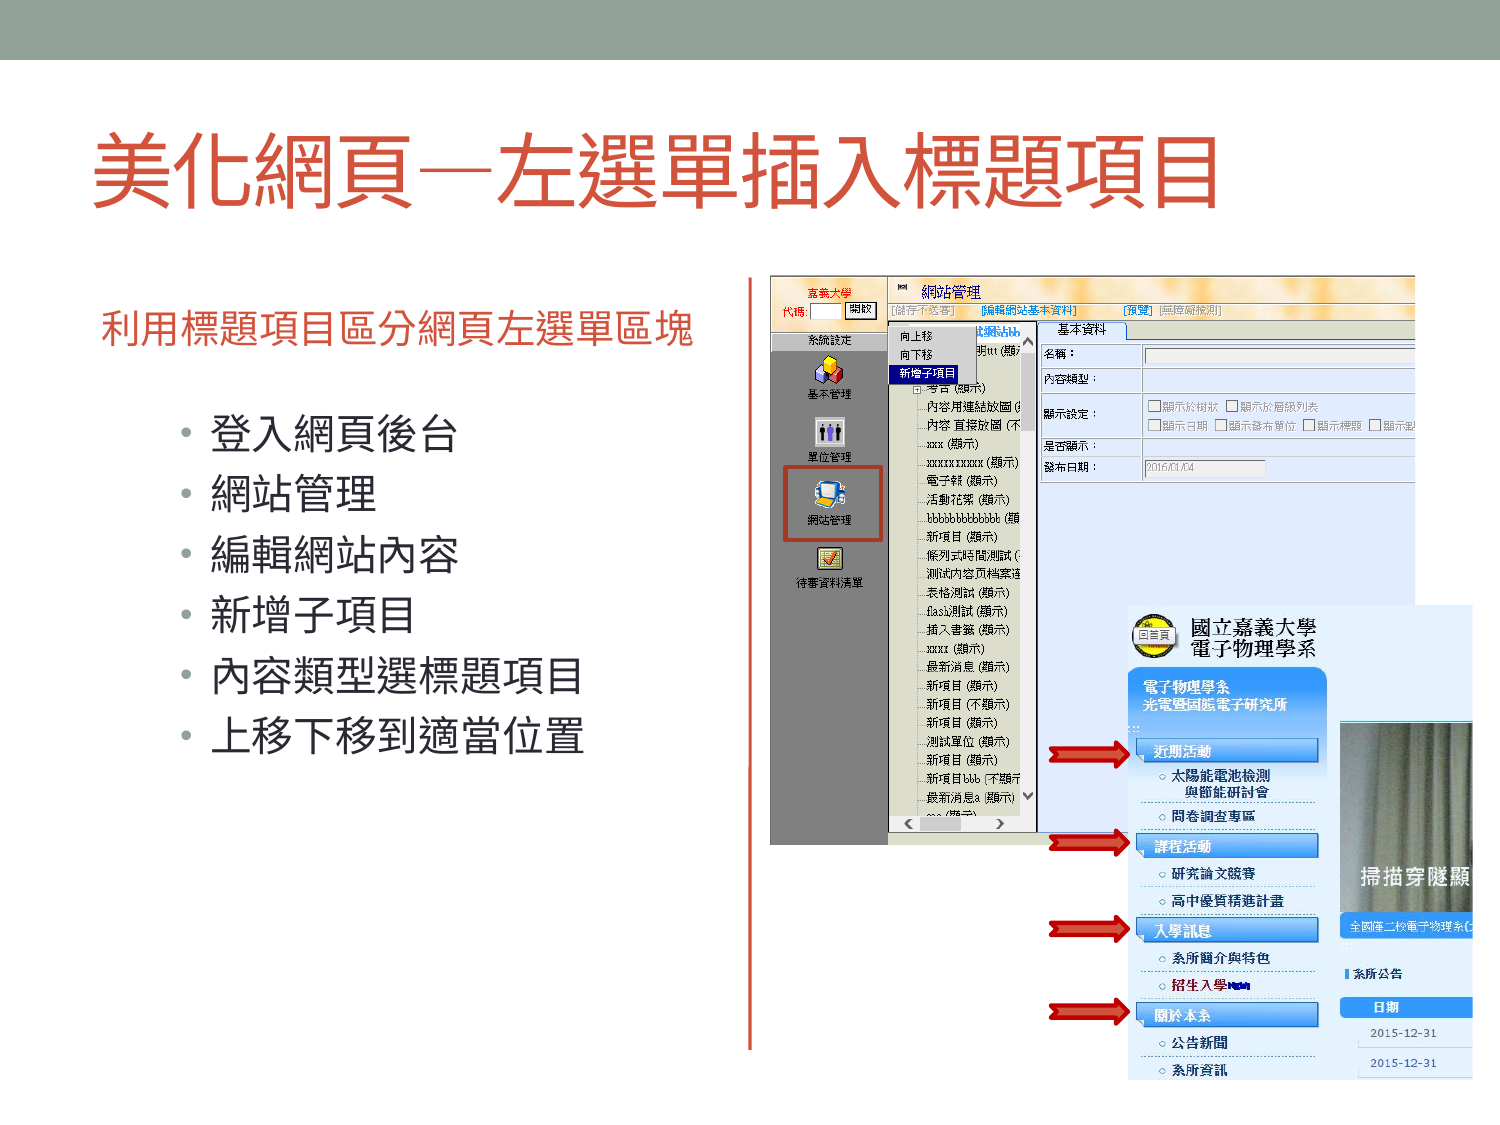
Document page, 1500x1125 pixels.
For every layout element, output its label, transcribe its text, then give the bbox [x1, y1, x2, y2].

list 登入網頁後台 網站管理 編輯網站內容 新增子項目 內容類型選標題項目 上移下移到適當位置 [75, 399, 721, 1049]
list 利用標題項目區分網頁左選單區塊 [75, 275, 721, 380]
text_box [1050, 742, 1129, 767]
title 美化網頁—左選單插入標題項目 [75, 87, 1426, 251]
text_box [1050, 999, 1129, 1024]
picture [770, 275, 1473, 1080]
text_box [785, 467, 881, 540]
text_box [1050, 916, 1129, 942]
text_box [1050, 830, 1129, 855]
